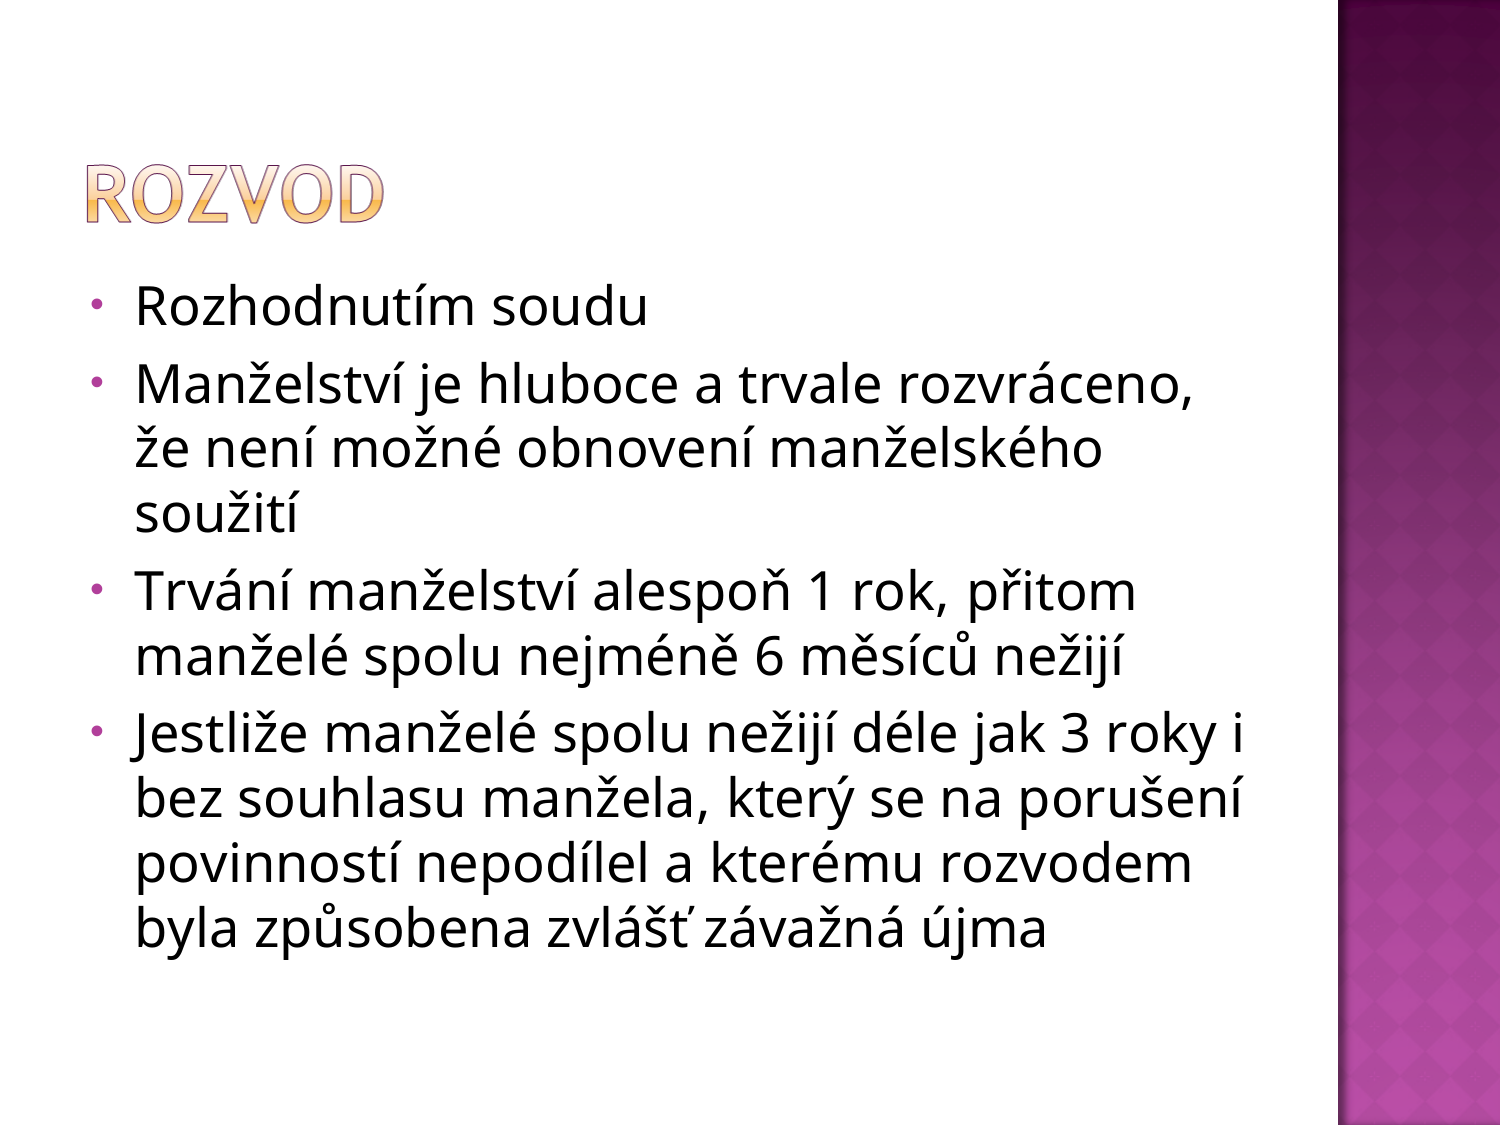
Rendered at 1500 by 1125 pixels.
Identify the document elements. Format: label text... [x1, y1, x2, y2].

picture [1337, 0, 1500, 1125]
list Rozhodnutím soudu Manželství je hluboce a trvale rozvráceno, že není možné obnovení manželského soužití Trvání manželství alespoň 1 rok, přitom manželé spolu nejméně 6 měsíců nežijí Jestliže manželé spolu nežijí déle jak 3 roky i bez souhlasu manžela, který se na porušení povinností nepodílel a kterému rozvodem byla způsobena zvlášť závažná újma [75, 263, 1263, 1060]
text_box [34, 52, 1265, 241]
